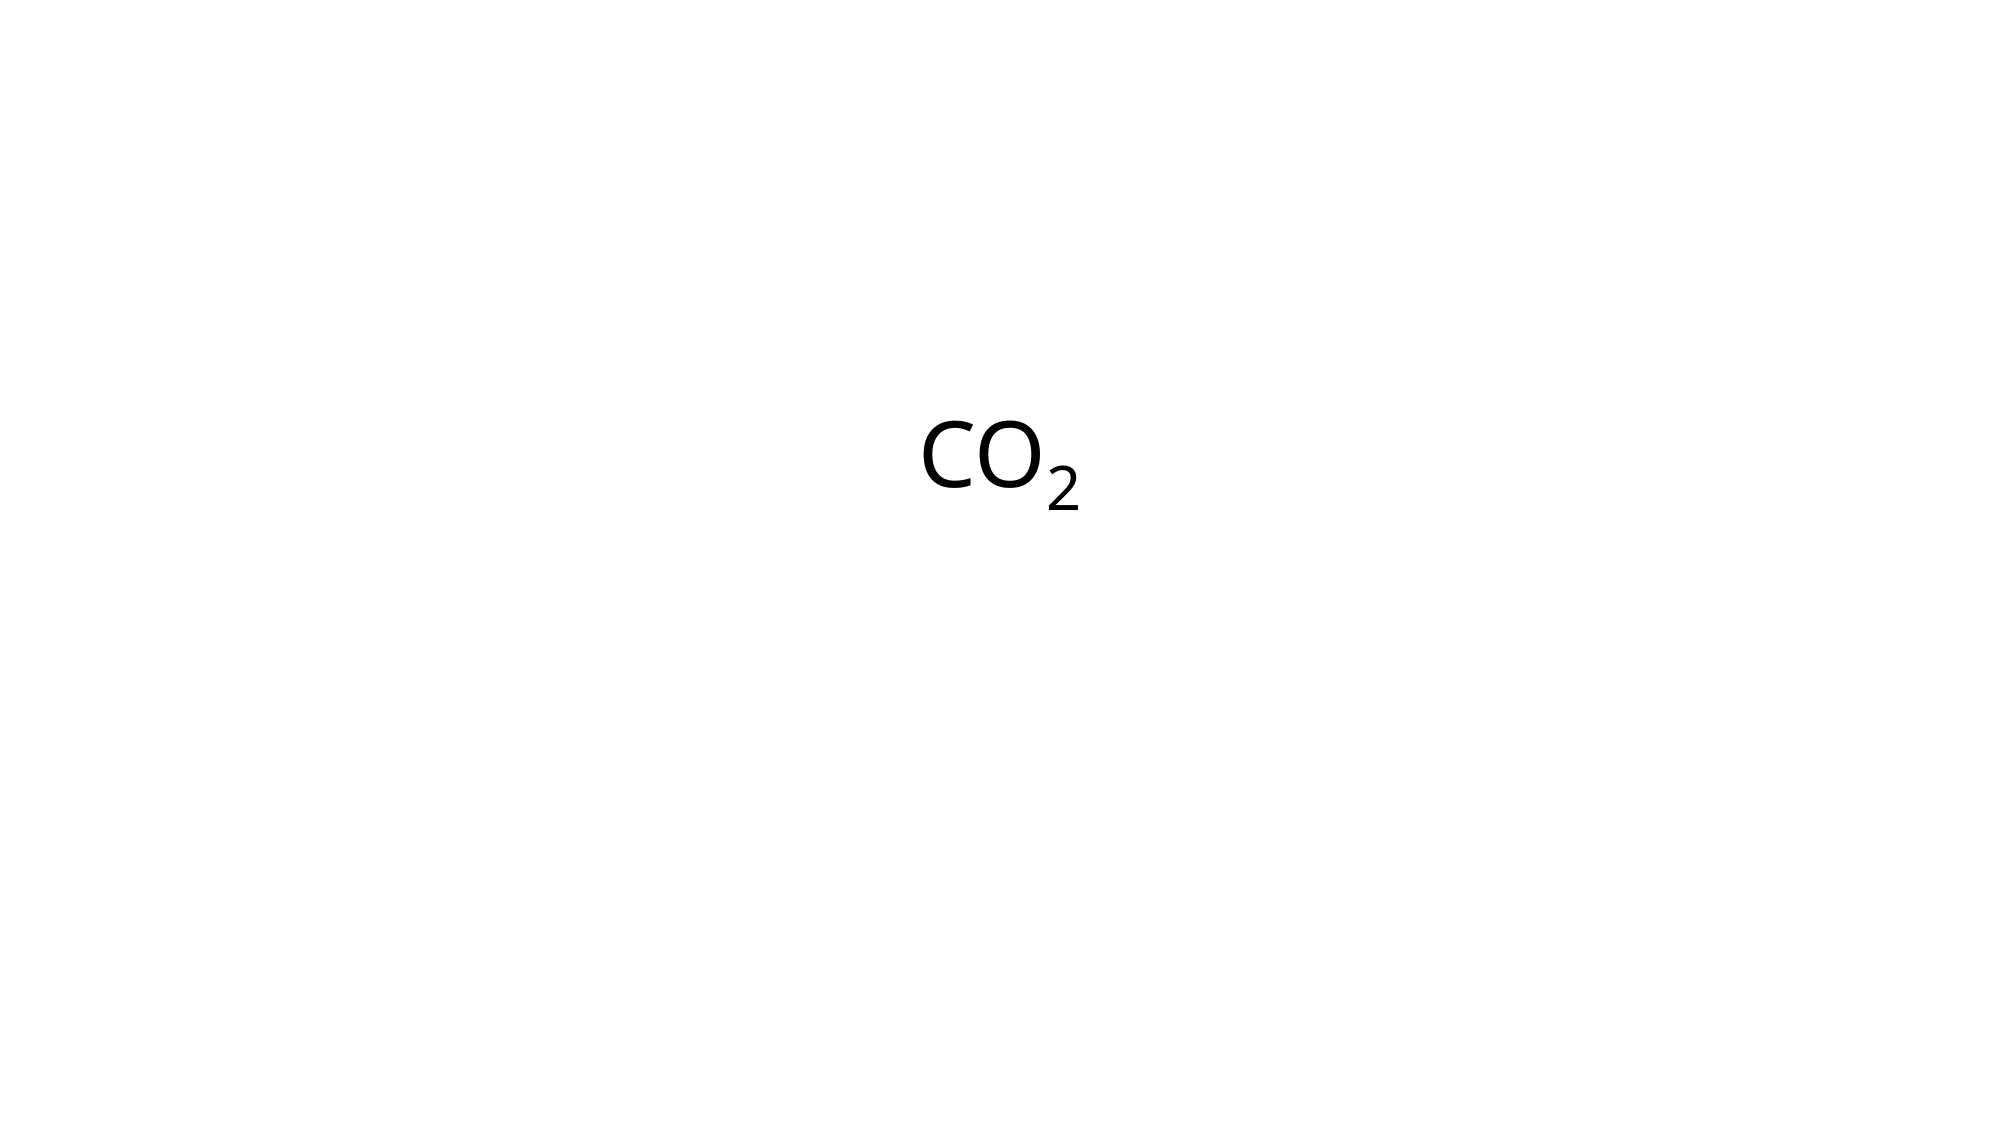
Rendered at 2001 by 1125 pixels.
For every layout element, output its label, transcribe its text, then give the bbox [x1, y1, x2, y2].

title CO2 [137, 345, 1863, 563]
